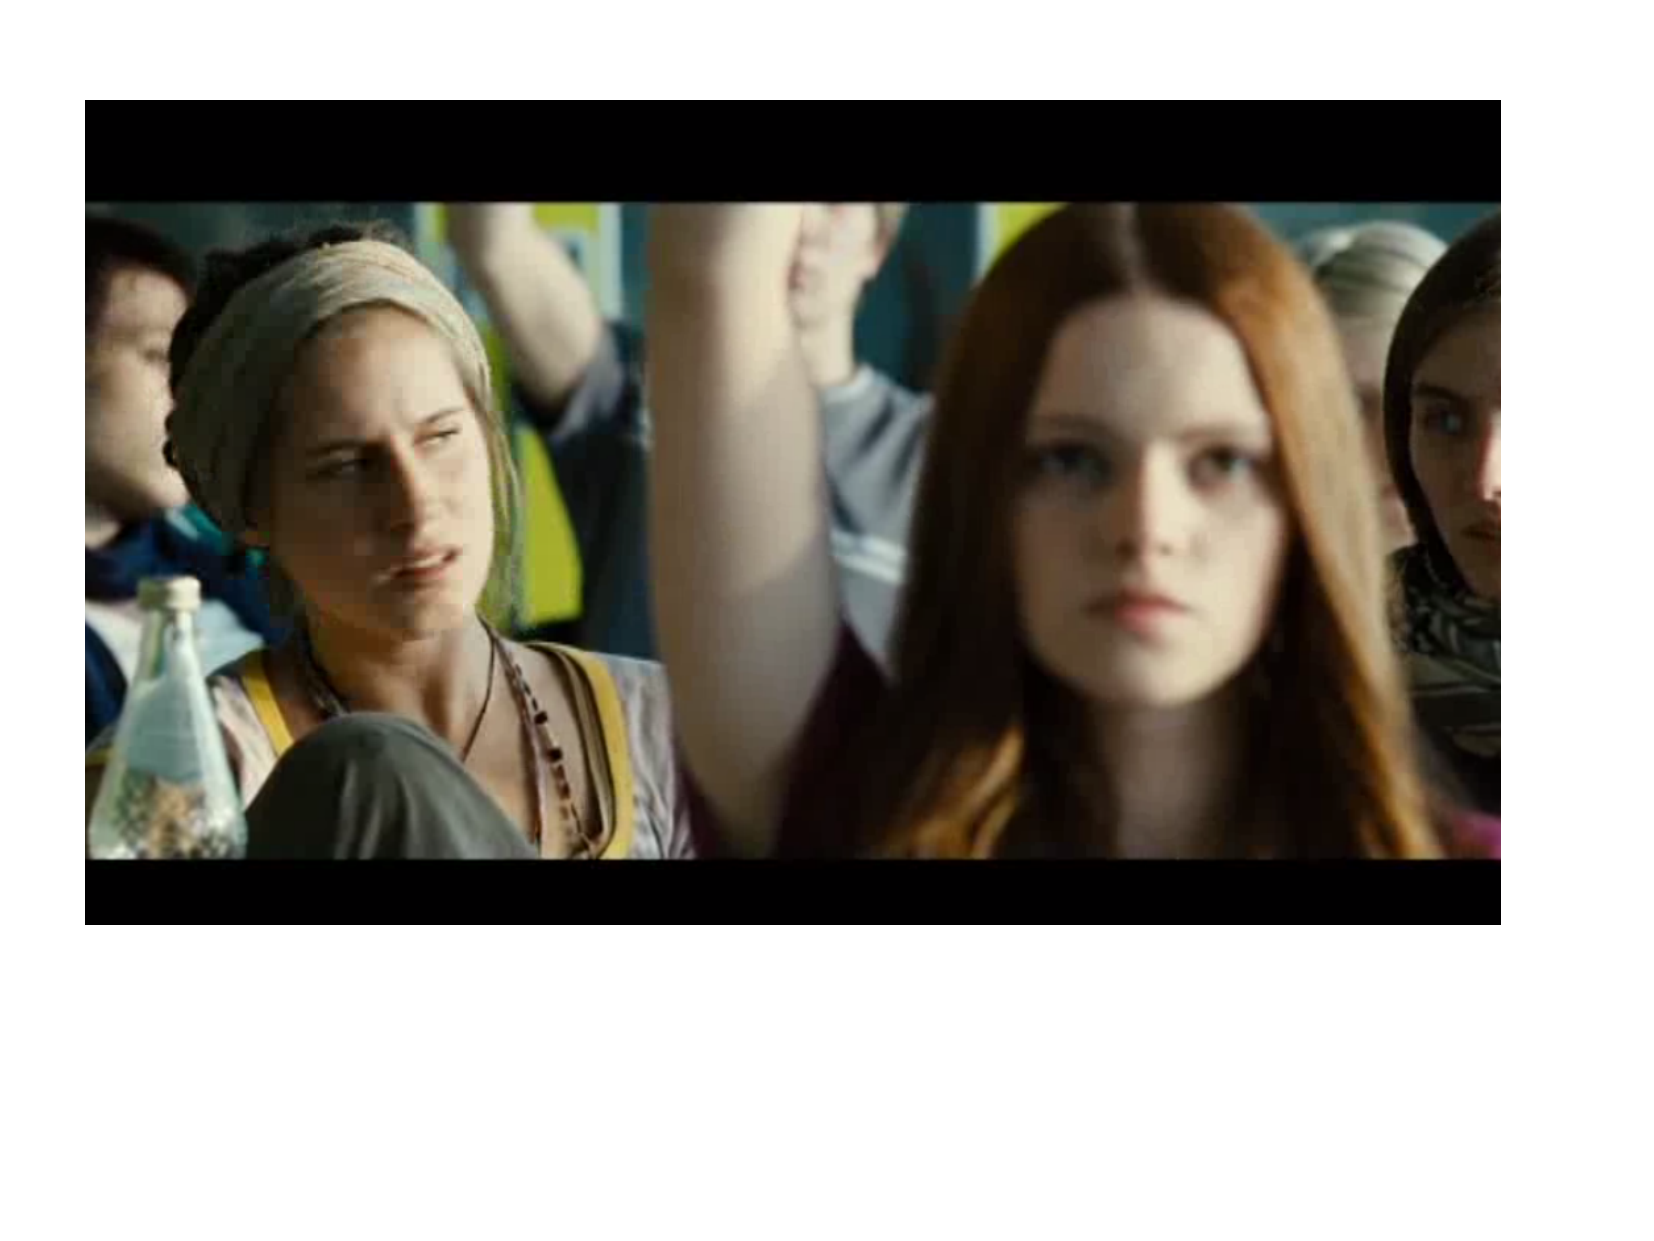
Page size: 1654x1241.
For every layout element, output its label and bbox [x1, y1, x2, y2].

picture [85, 100, 1501, 925]
